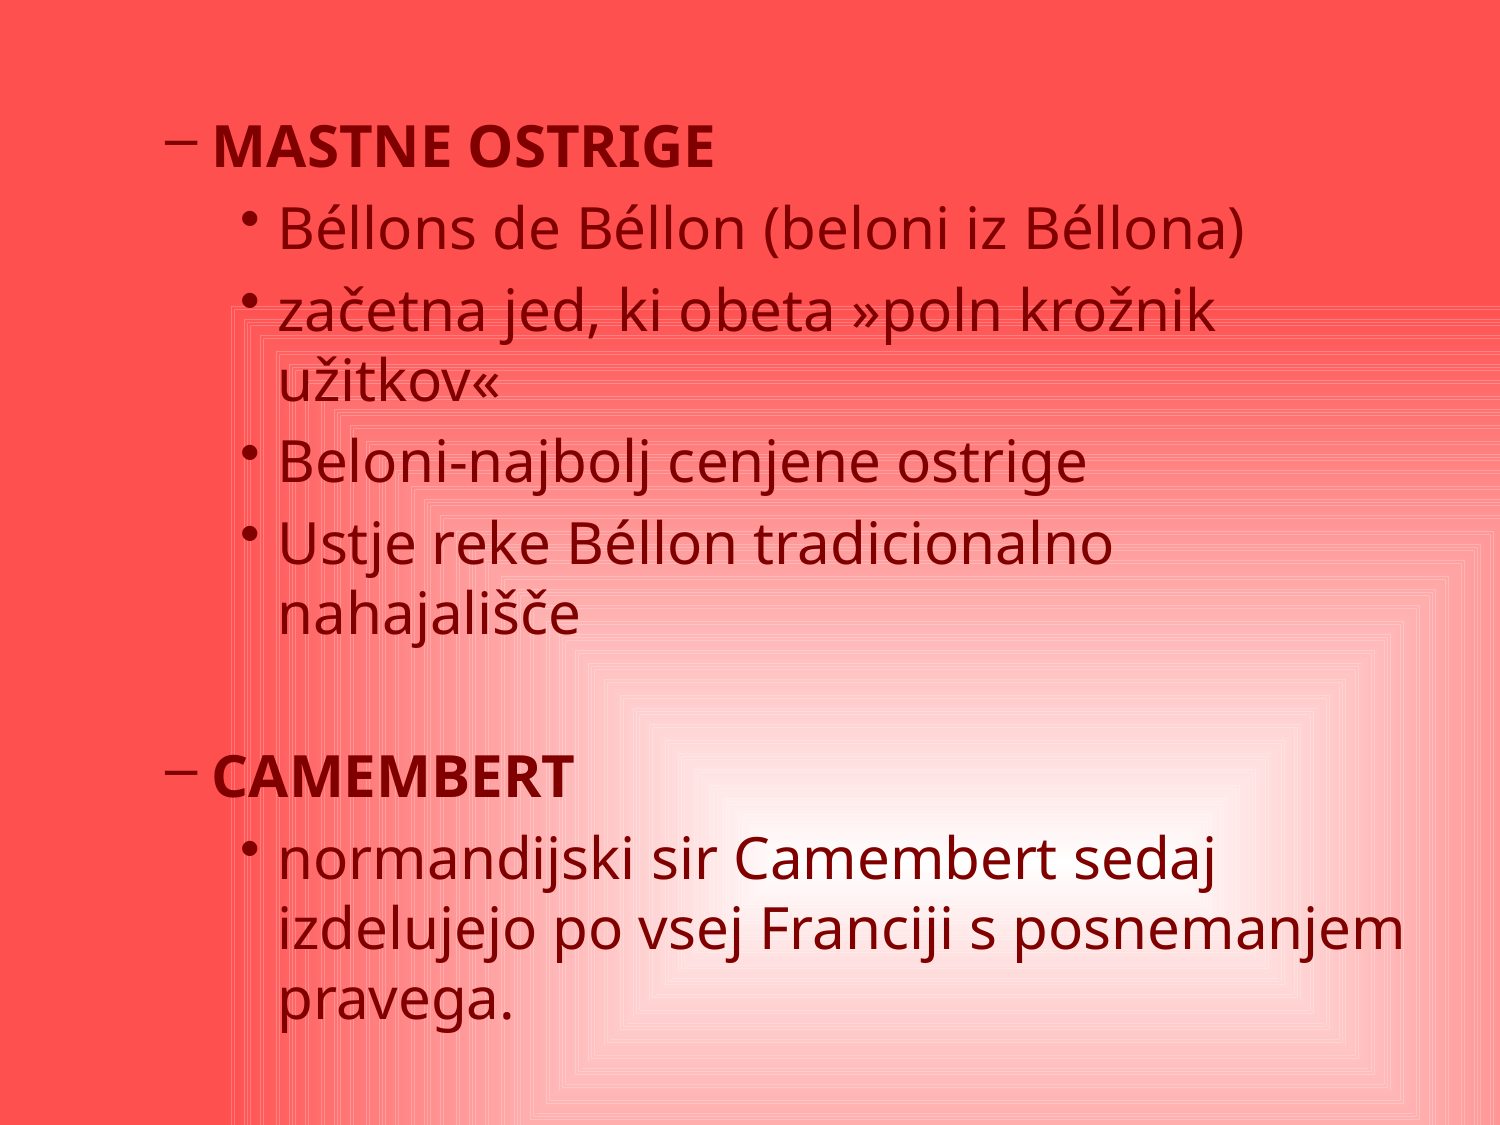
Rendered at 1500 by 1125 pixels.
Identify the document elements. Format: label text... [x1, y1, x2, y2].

list MASTNE OSTRIGE Béllons de Béllon (beloni iz Béllona) začetna jed, ki obeta »poln krožnik užitkov« Beloni-najbolj cenjene ostrige Ustje reke Béllon tradicionalno nahajališče CAMEMBERT normandijski sir Camembert sedaj izdelujejo po vsej Franciji s posnemanjem pravega. [75, 101, 1425, 1005]
